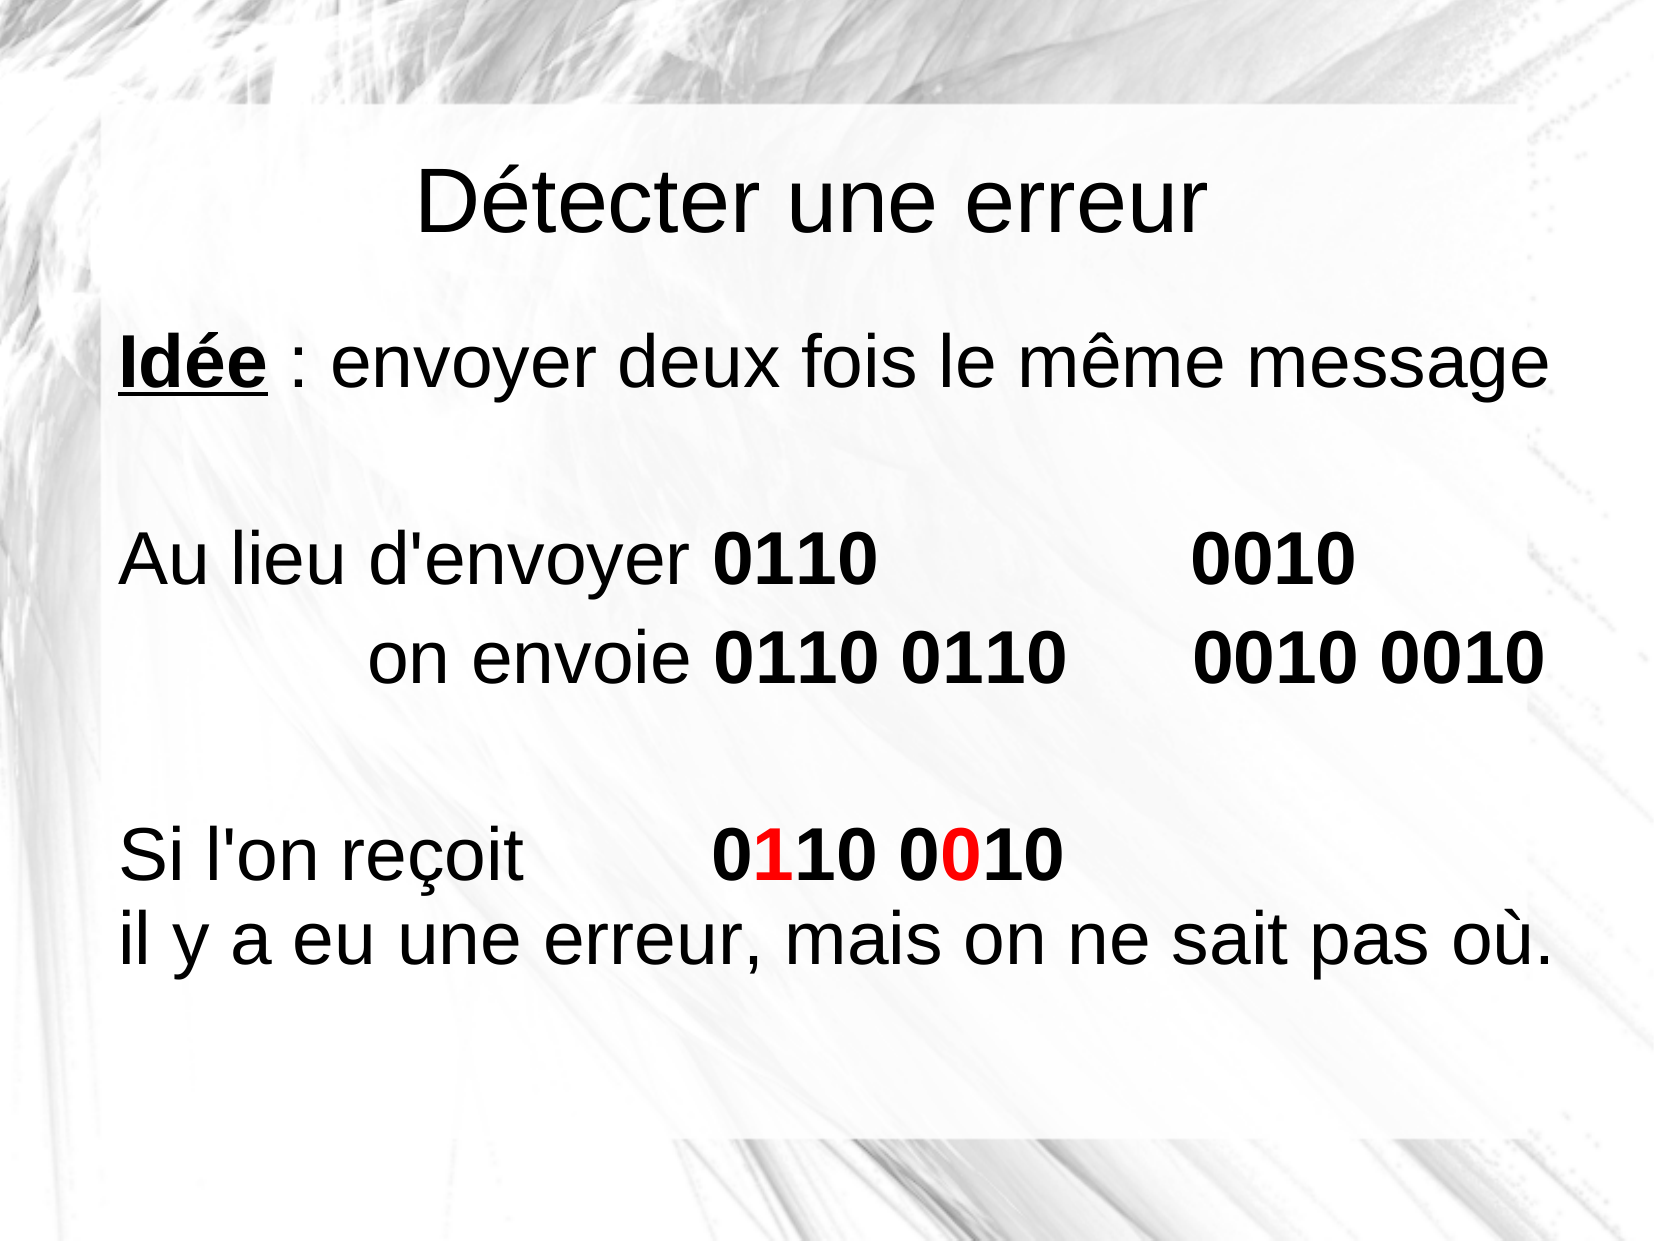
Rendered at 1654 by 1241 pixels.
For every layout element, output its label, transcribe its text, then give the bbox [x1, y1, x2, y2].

list Idée : envoyer deux fois le même message Au lieu d'envoyer 0110 0010 on envoie 0110 0110 0010 0010 Si l'on reçoit 0110 0010 il y a eu une erreur, mais on ne sait pas où. [118, 319, 1571, 1241]
title Détecter une erreur [118, 104, 1506, 288]
picture [0, 0, 1654, 1241]
